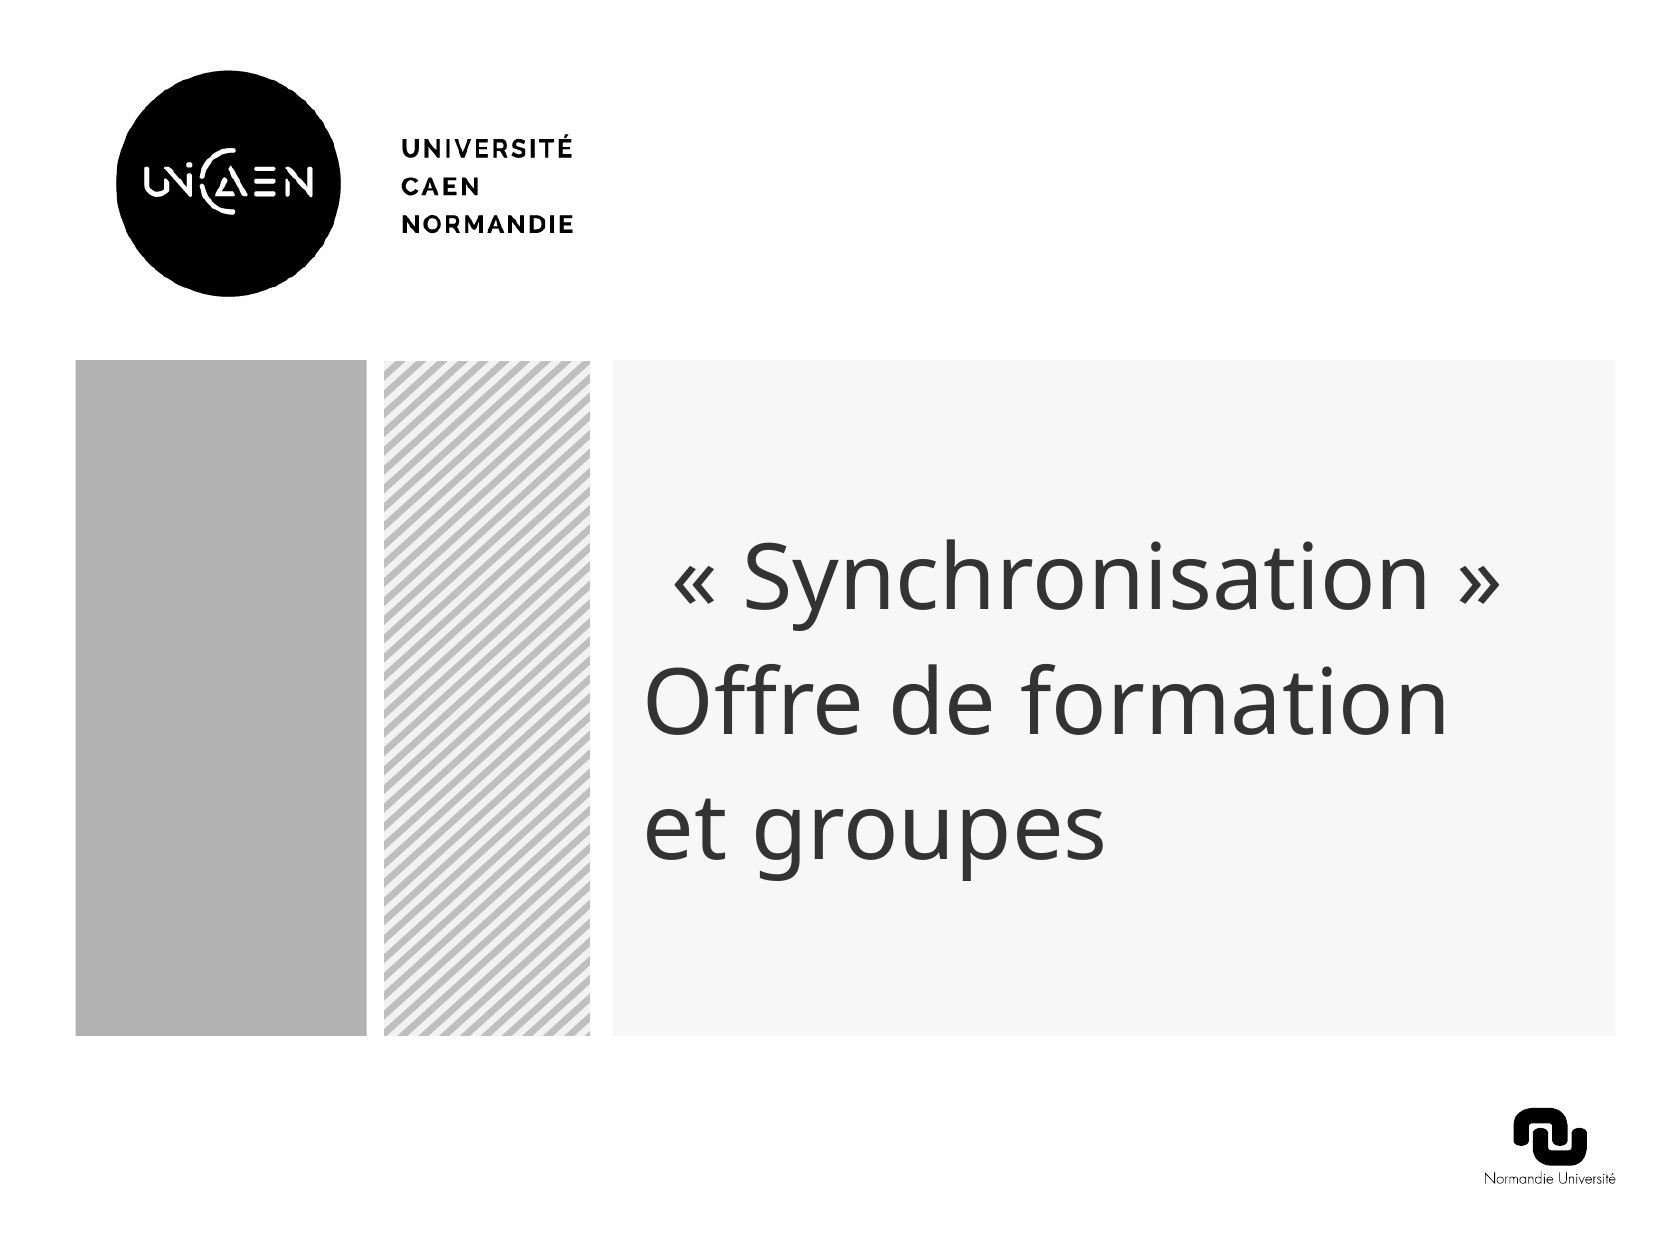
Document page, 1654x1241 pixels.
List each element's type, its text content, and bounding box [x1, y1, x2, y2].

picture [69, 20, 351, 347]
picture [383, 20, 592, 347]
title « Synchronisation » Offre de formation et groupes [612, 360, 1619, 1038]
